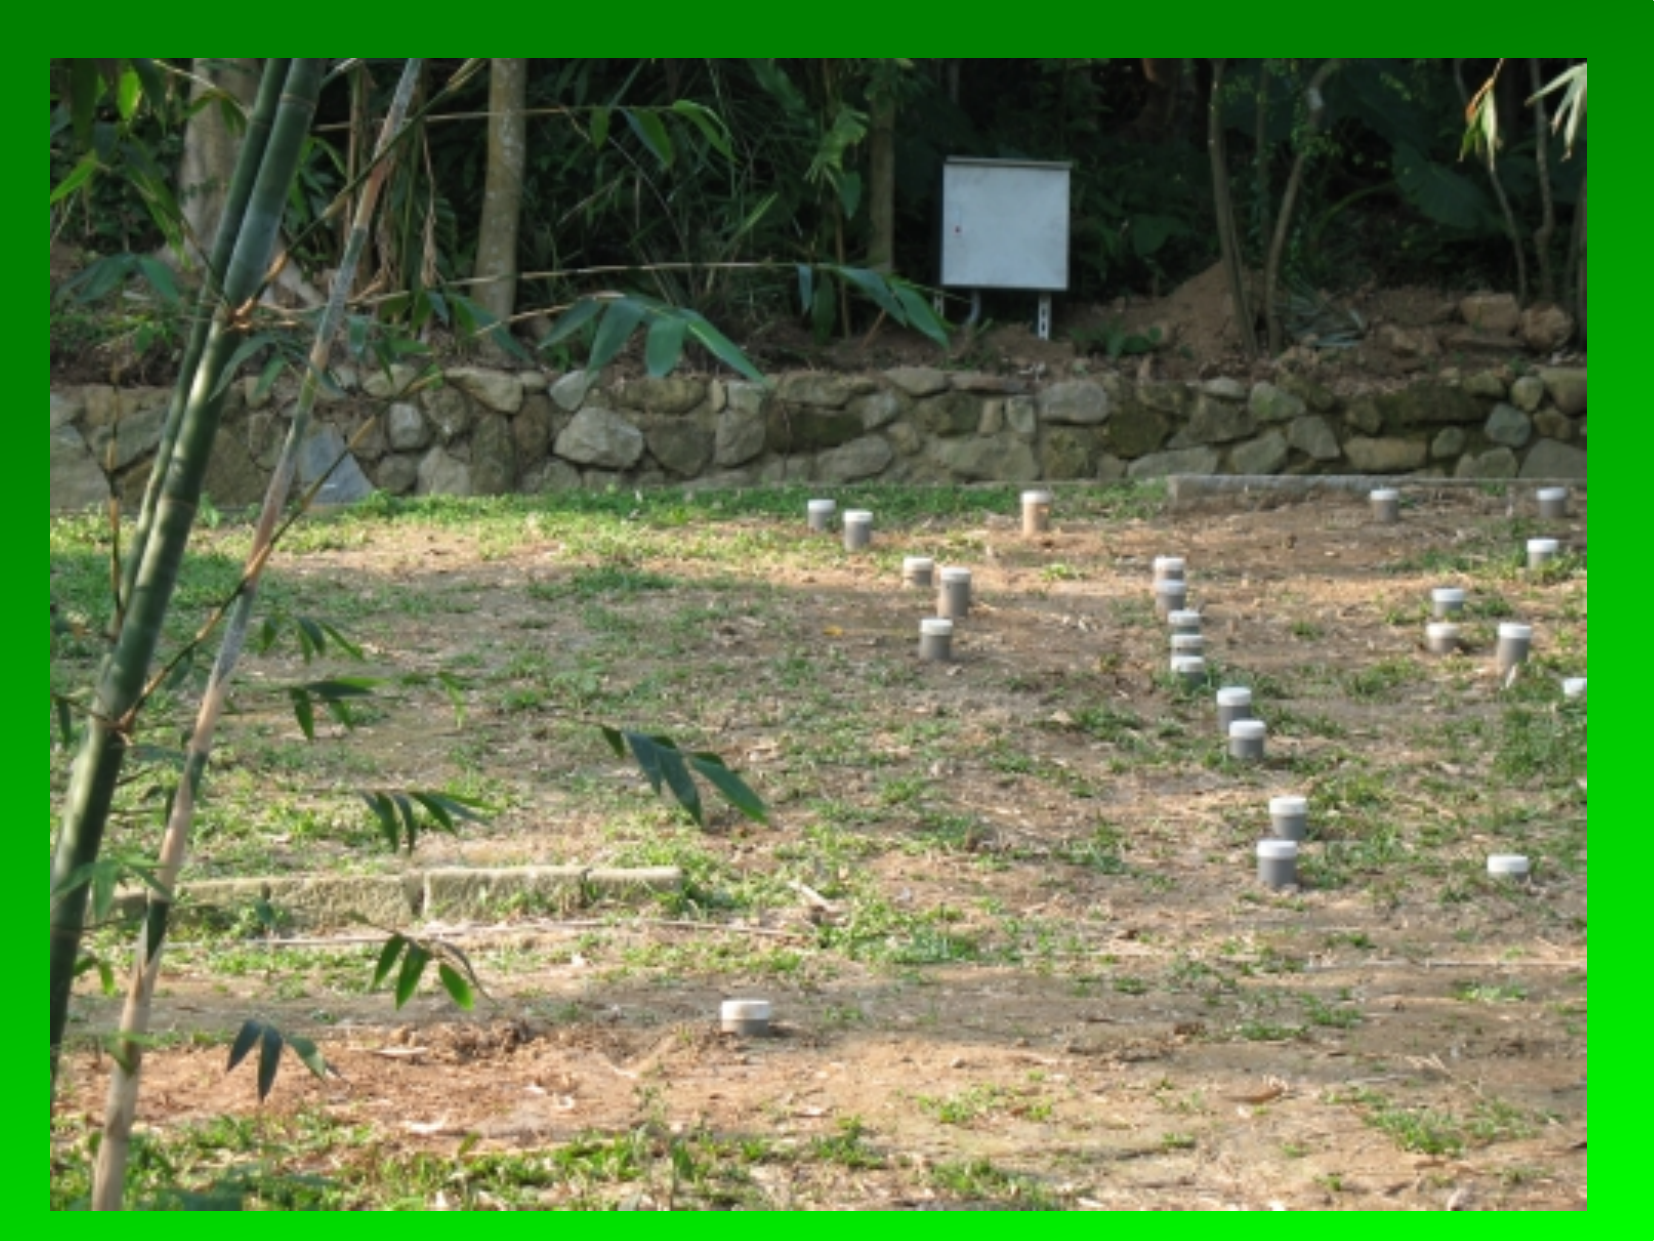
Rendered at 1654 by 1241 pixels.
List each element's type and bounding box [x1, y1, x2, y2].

picture [50, 58, 1587, 1211]
